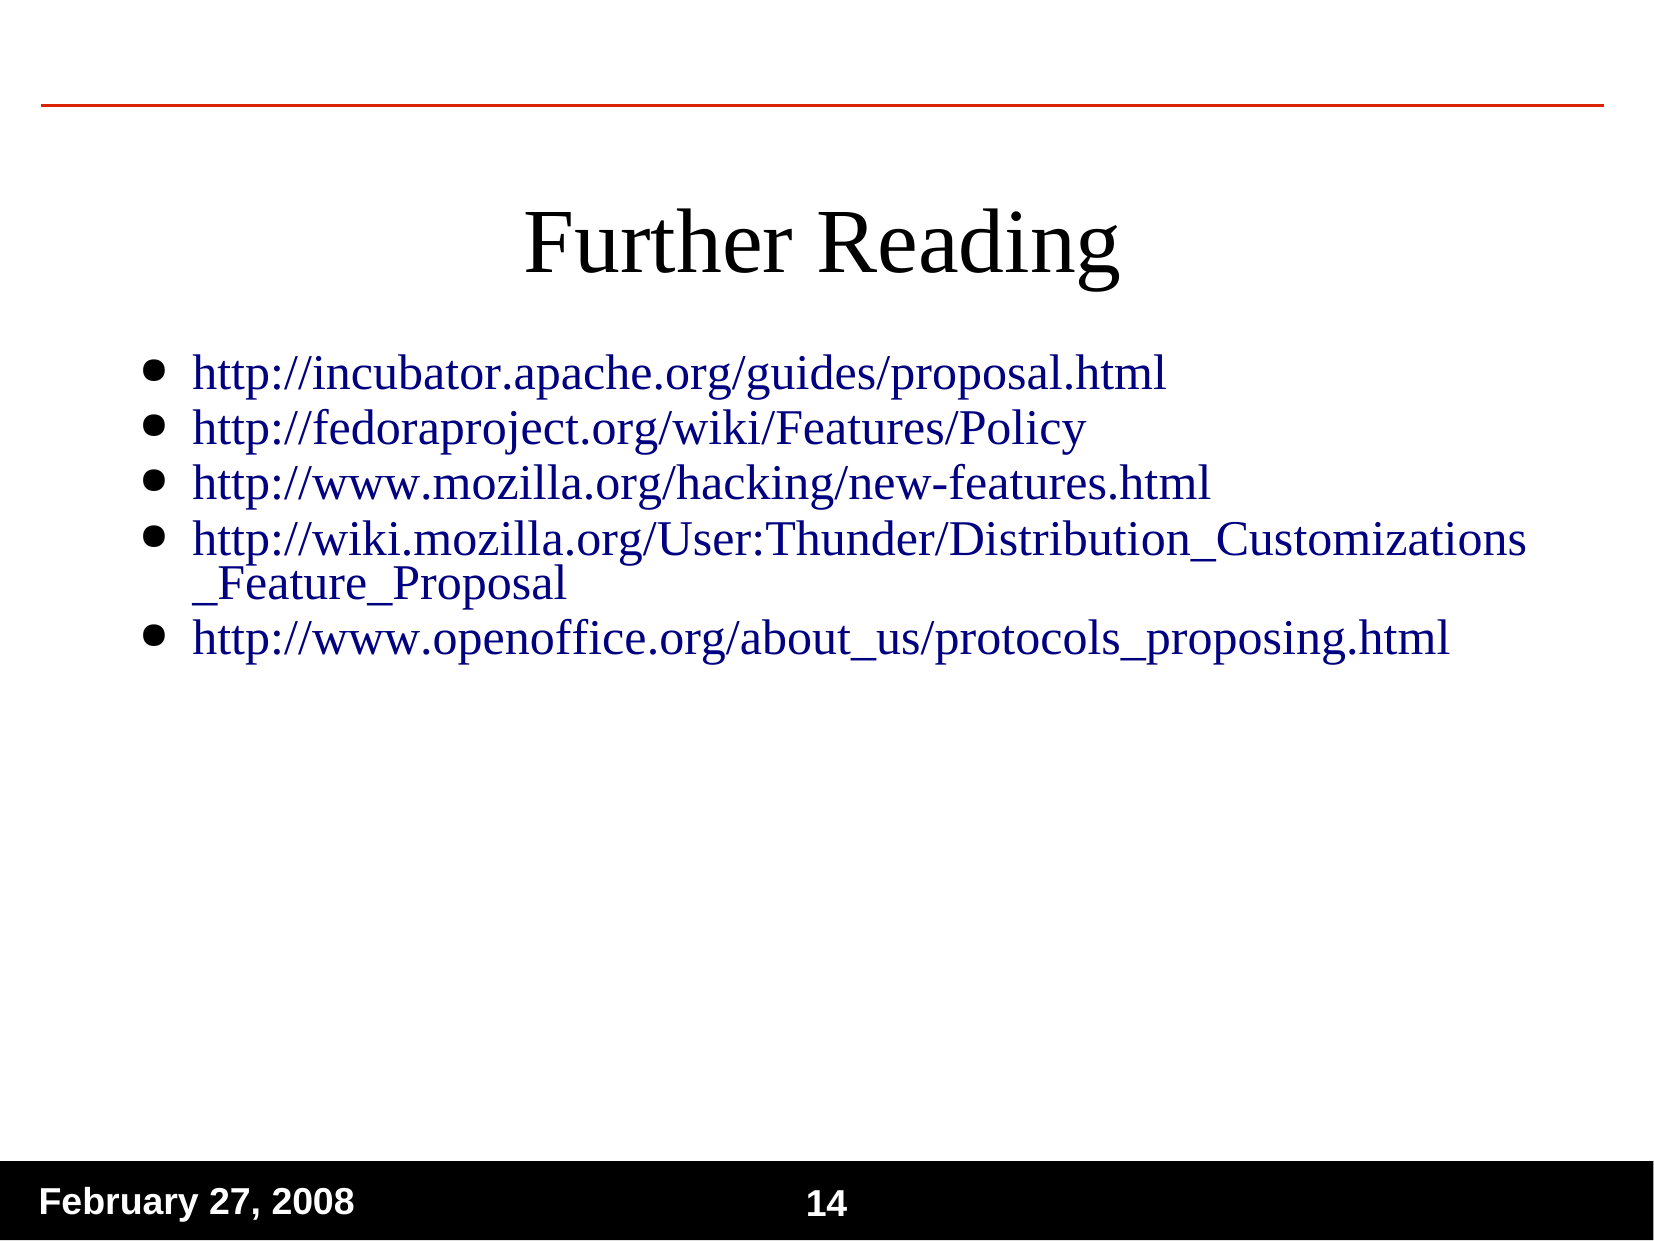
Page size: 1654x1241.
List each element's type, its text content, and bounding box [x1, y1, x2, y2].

title Further Reading [117, 137, 1530, 346]
list http://incubator.apache.org/guides/proposal.html http://fedoraproject.org/wiki/Features/Policy http://www.mozilla.org/hacking/new-features.html http://wiki.mozilla.org/User:Thunder/Distribution_Customizations_Feature_Proposal http://www.openoffice.org/about_us/protocols_proposing.html [121, 344, 1534, 1127]
